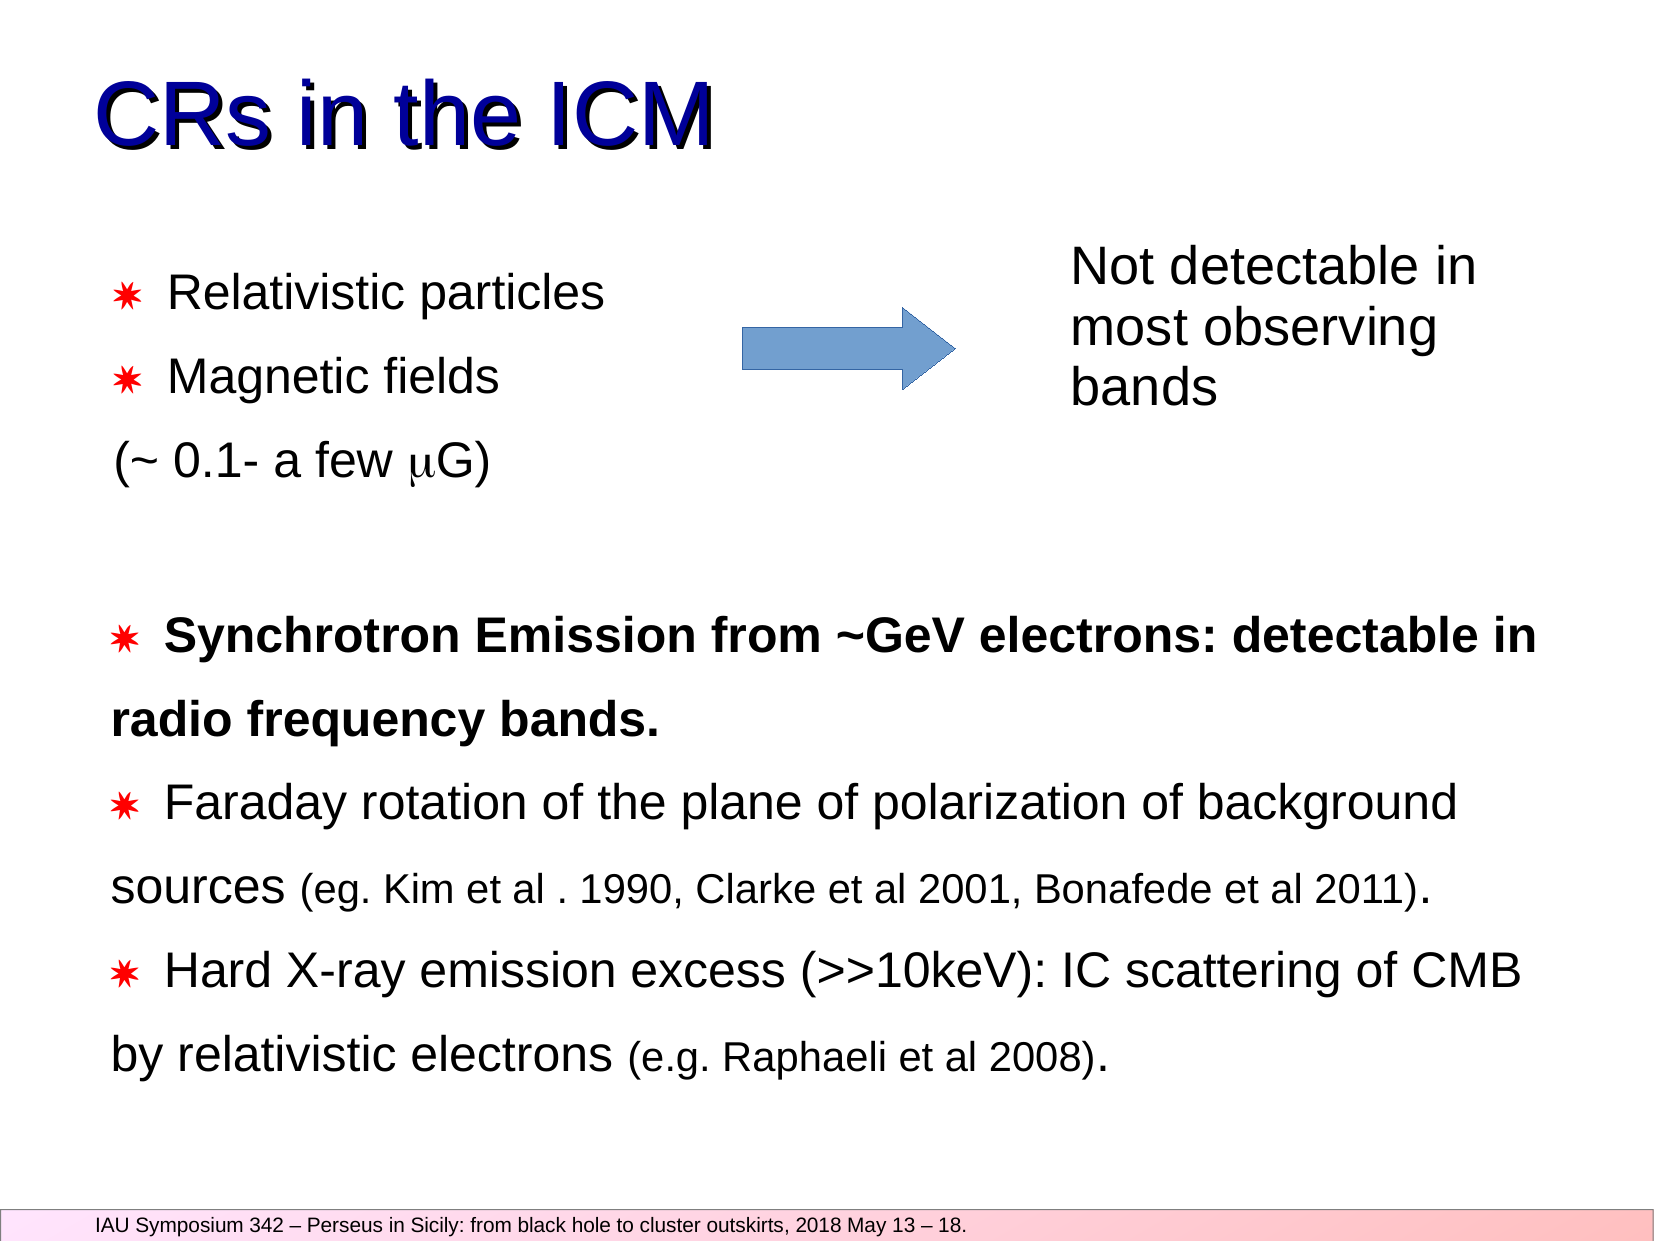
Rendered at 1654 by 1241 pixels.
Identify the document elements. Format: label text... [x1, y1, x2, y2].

text_box Not detectable in most observing bands [1055, 228, 1493, 426]
text_box ✷ Synchrotron Emission from ~GeV electrons: detectable in radio frequency bands. ✷ Faraday rotation of the plane of polarization of background sources (eg. Kim et al . 1990, Clarke et al 2001, Bonafede et al 2011). ✷ Hard X-ray emission excess (>>10keV): IC scattering of CMB by relativistic electrons (e.g. Raphaeli et al 2008). [95, 571, 1588, 1087]
text_box [742, 307, 956, 390]
text_box ✷ Relativistic particles ✷ Magnetic fields (~ 0.1- a few mG) [98, 229, 802, 497]
title CRs in the ICM [93, 62, 1570, 165]
